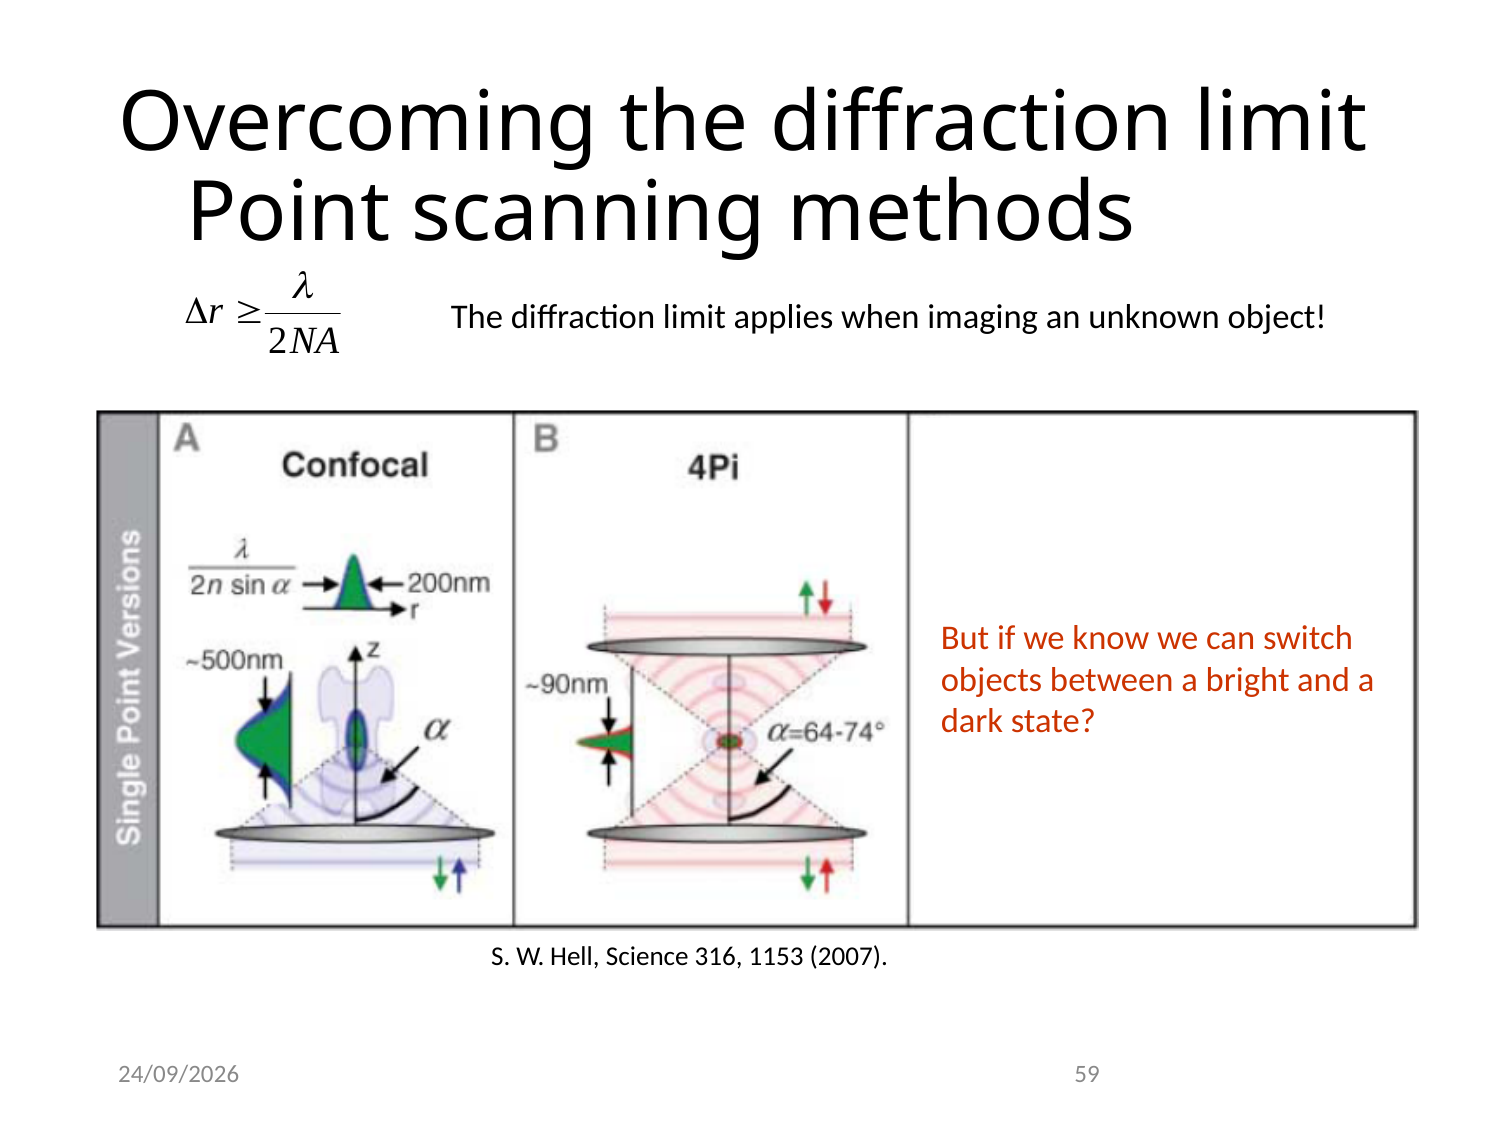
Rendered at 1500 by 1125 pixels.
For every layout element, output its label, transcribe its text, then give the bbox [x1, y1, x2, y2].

chart [177, 257, 352, 366]
text_box [1059, 1042, 1397, 1103]
text_box [914, 418, 1408, 920]
title Overcoming the diffraction limit Point scanning methods [103, 59, 1397, 278]
text_box 23/04/2024 [103, 1042, 441, 1103]
picture [95, 409, 1419, 931]
text_box S. W. Hell, Science 316, 1153 (2007). [491, 938, 889, 972]
text_box The diffraction limit applies when imaging an unknown object! [450, 293, 1340, 336]
text_box But if we know we can switch objects between a bright and a dark state? [940, 614, 1378, 741]
